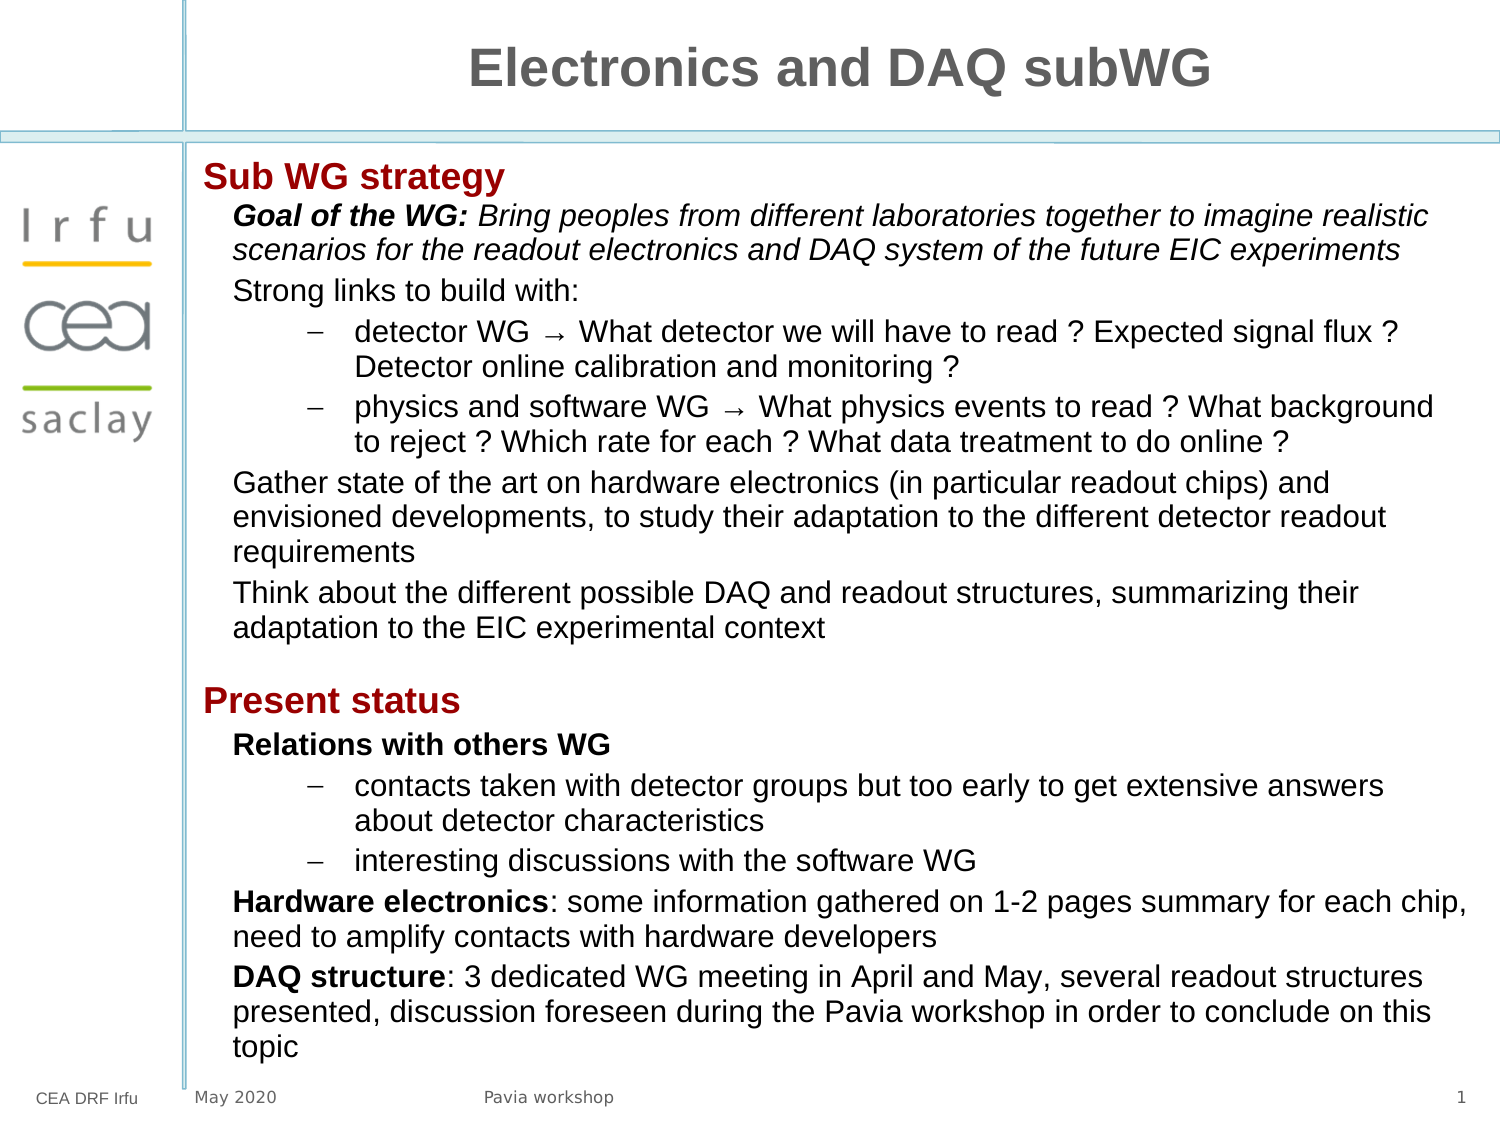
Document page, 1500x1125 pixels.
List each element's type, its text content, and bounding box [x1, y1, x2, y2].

picture [17, 194, 159, 443]
title Electronics and DAQ subWG [200, 7, 1483, 126]
text_box Sub WG strategy Goal of the WG: Bring peoples from different laboratories together to imagine realistic scenarios for the readout electronics and DAQ system of the future EIC experiments Strong links to build with: detector WG → What detector we will have to read ? Expected signal flux ? Detector online calibration and monitoring ? physics and software WG → What physics events to read ? What background to reject ? Which rate for each ? What data treatment to do online ? Gather state of the art on hardware electronics (in particular readout chips) and envisioned developments, to study their adaptation to the different detector readout requirements Think about the different possible DAQ and readout structures, summarizing their adaptation to the EIC experimental context Present status Relations with others WG contacts taken with detector groups but too early to get extensive answers about detector characteristics interesting discussions with the software WG Hardware electronics: some information gathered on 1-2 pages summary for each chip, need to amplify contacts with hardware developers DAQ structure: 3 dedicated WG meeting in April and May, several readout structures presented, discussion foreseen during the Pavia workshop in order to conclude on this topic [188, 149, 1486, 1125]
